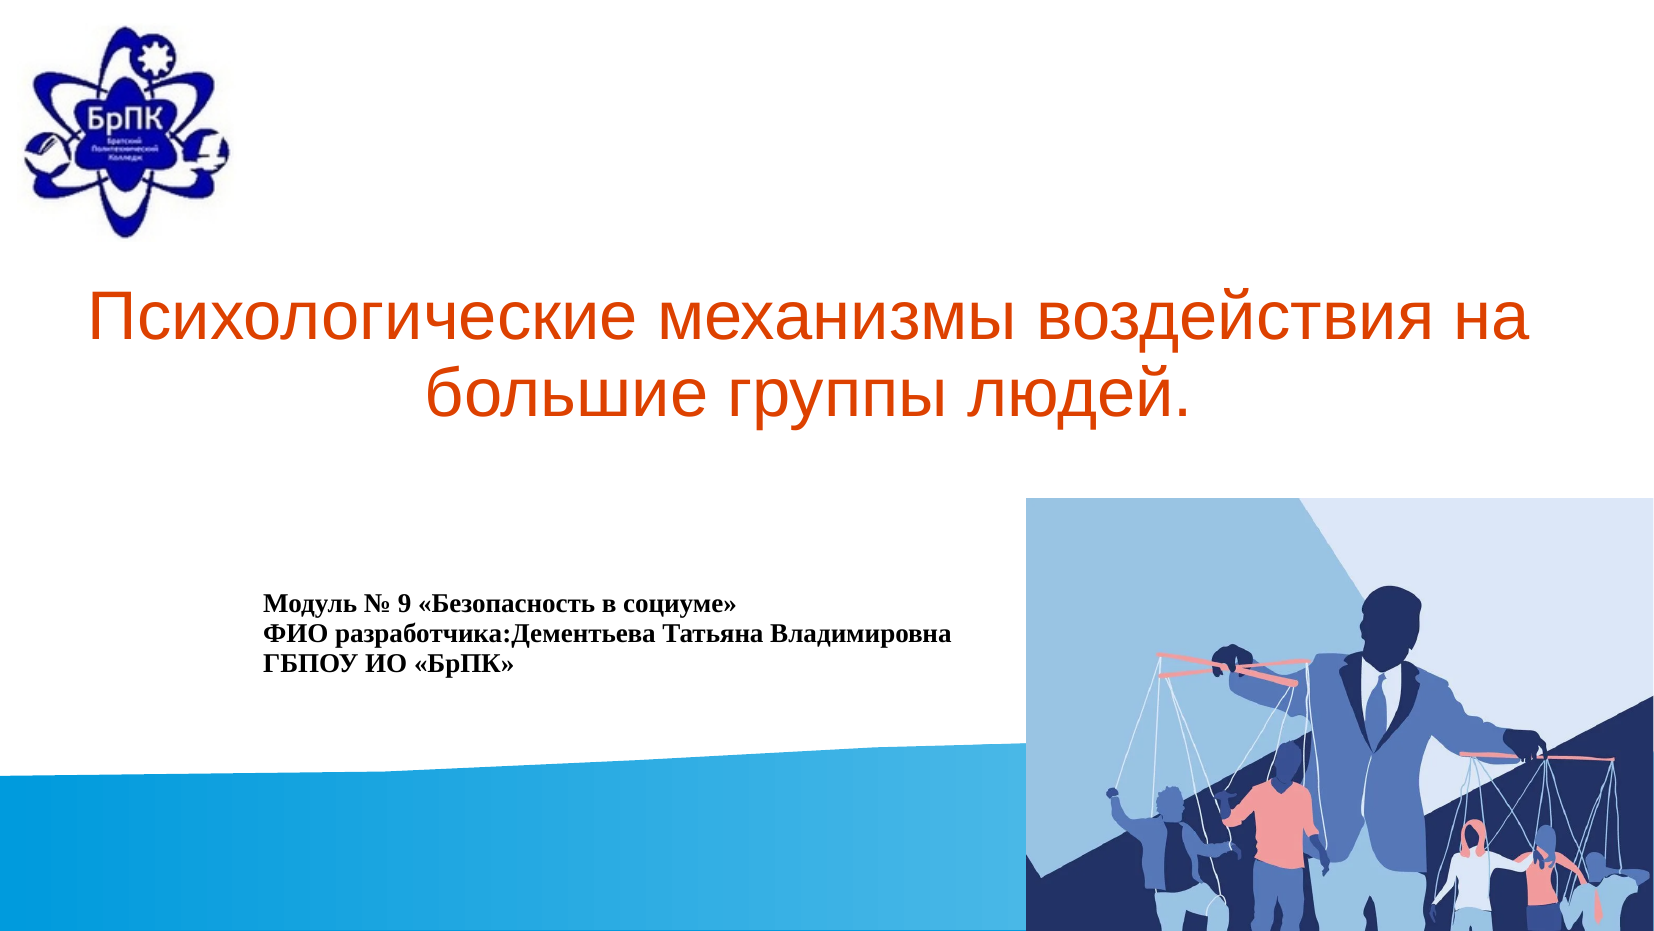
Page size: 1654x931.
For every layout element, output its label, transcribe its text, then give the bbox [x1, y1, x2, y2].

picture [17, 23, 237, 243]
title Психологические механизмы воздействия на большие группы людей. [71, 277, 1548, 432]
picture [1026, 498, 1654, 931]
text_box Модуль № 9 «Безопасность в социуме» ФИО разработчика:Дементьева Татьяна Владимировна ГБПОУ ИО «БрПК» [248, 581, 974, 686]
